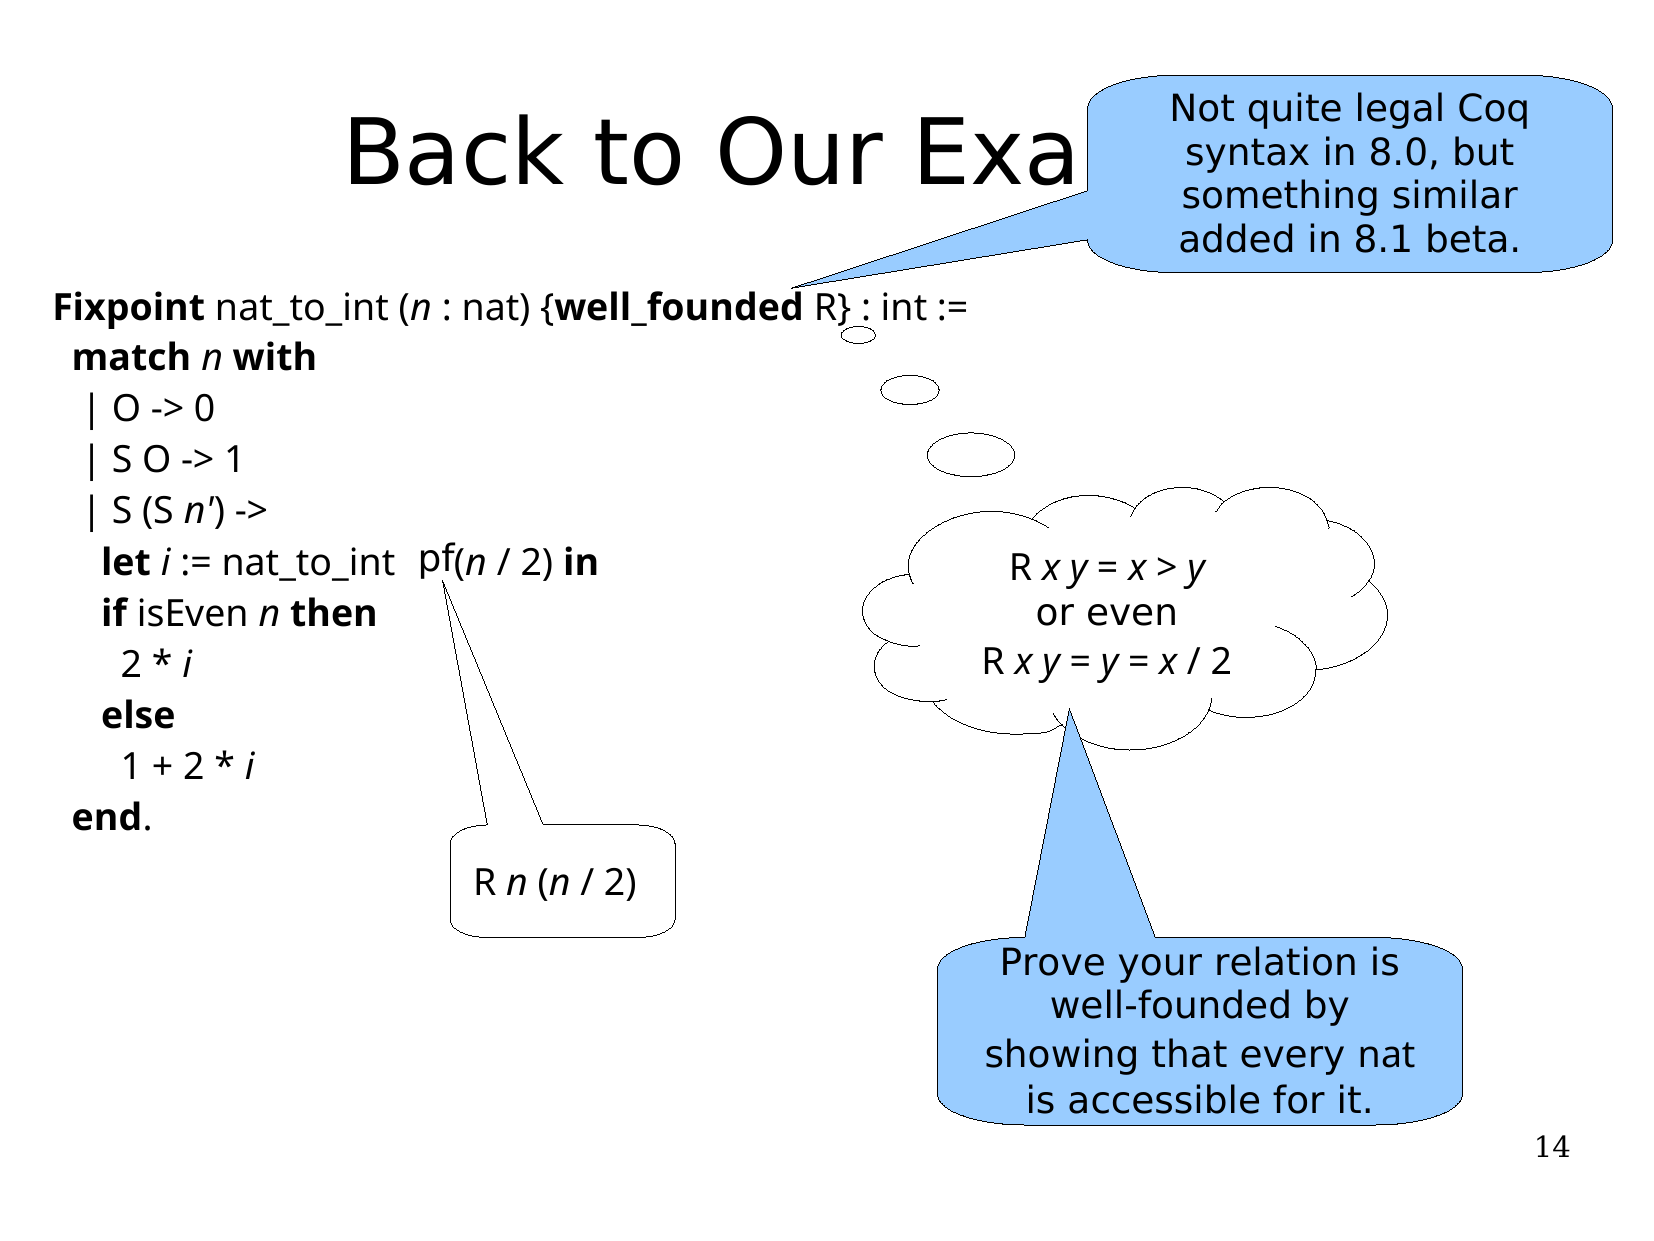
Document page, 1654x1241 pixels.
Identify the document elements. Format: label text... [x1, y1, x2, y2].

text_box pf [402, 529, 478, 589]
text_box R x y = x > y or even R x y = y = x / 2 [862, 487, 1388, 751]
title Back to Our Example [1031, 241, 1091, 250]
text_box Not quite legal Coq syntax in 8.0, but something similar added in 8.1 beta. [791, 75, 1613, 289]
text_box R n (n / 2) [442, 580, 676, 938]
title Back to Our Example [82, 56, 1571, 250]
text_box Prove your relation is well-founded by showing that every nat is accessible for it. [937, 708, 1463, 1126]
text_box R x y = x > y or even R x y = y = x / 2 [880, 375, 940, 405]
text_box Fixpoint nat_to_int (n : nat) {well_founded R} : int := match n with | O -> 0 | S O -> 1 | S (S n') -> let i := nat_to_int (n / 2) in if isEven n then 2 * i else 1 + 2 * i end. [37, 272, 1013, 863]
text_box R x y = x > y or even R x y = y = x / 2 [927, 432, 1015, 477]
